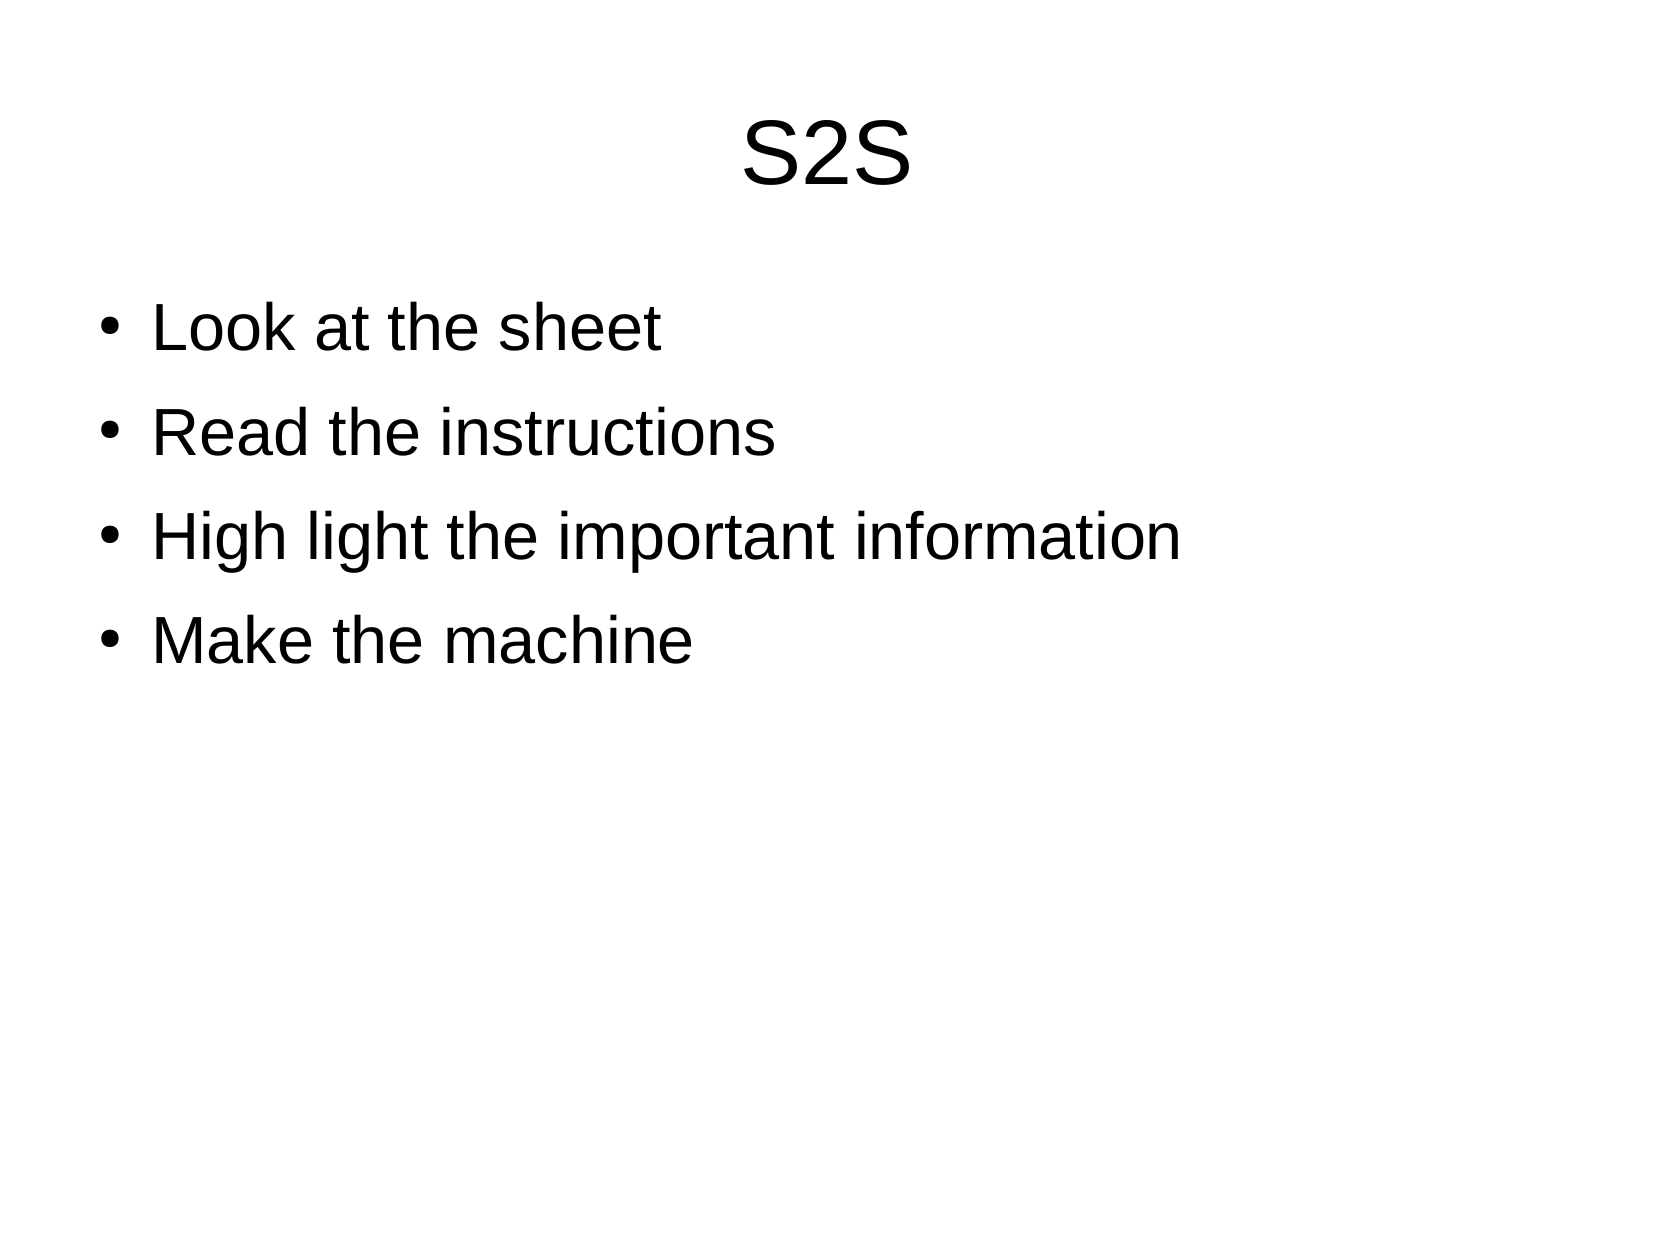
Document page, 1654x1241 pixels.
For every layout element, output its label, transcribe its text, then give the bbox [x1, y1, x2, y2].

list Look at the sheet Read the instructions High light the important information Make the machine [80, 290, 1569, 1010]
title S2S [82, 49, 1571, 257]
